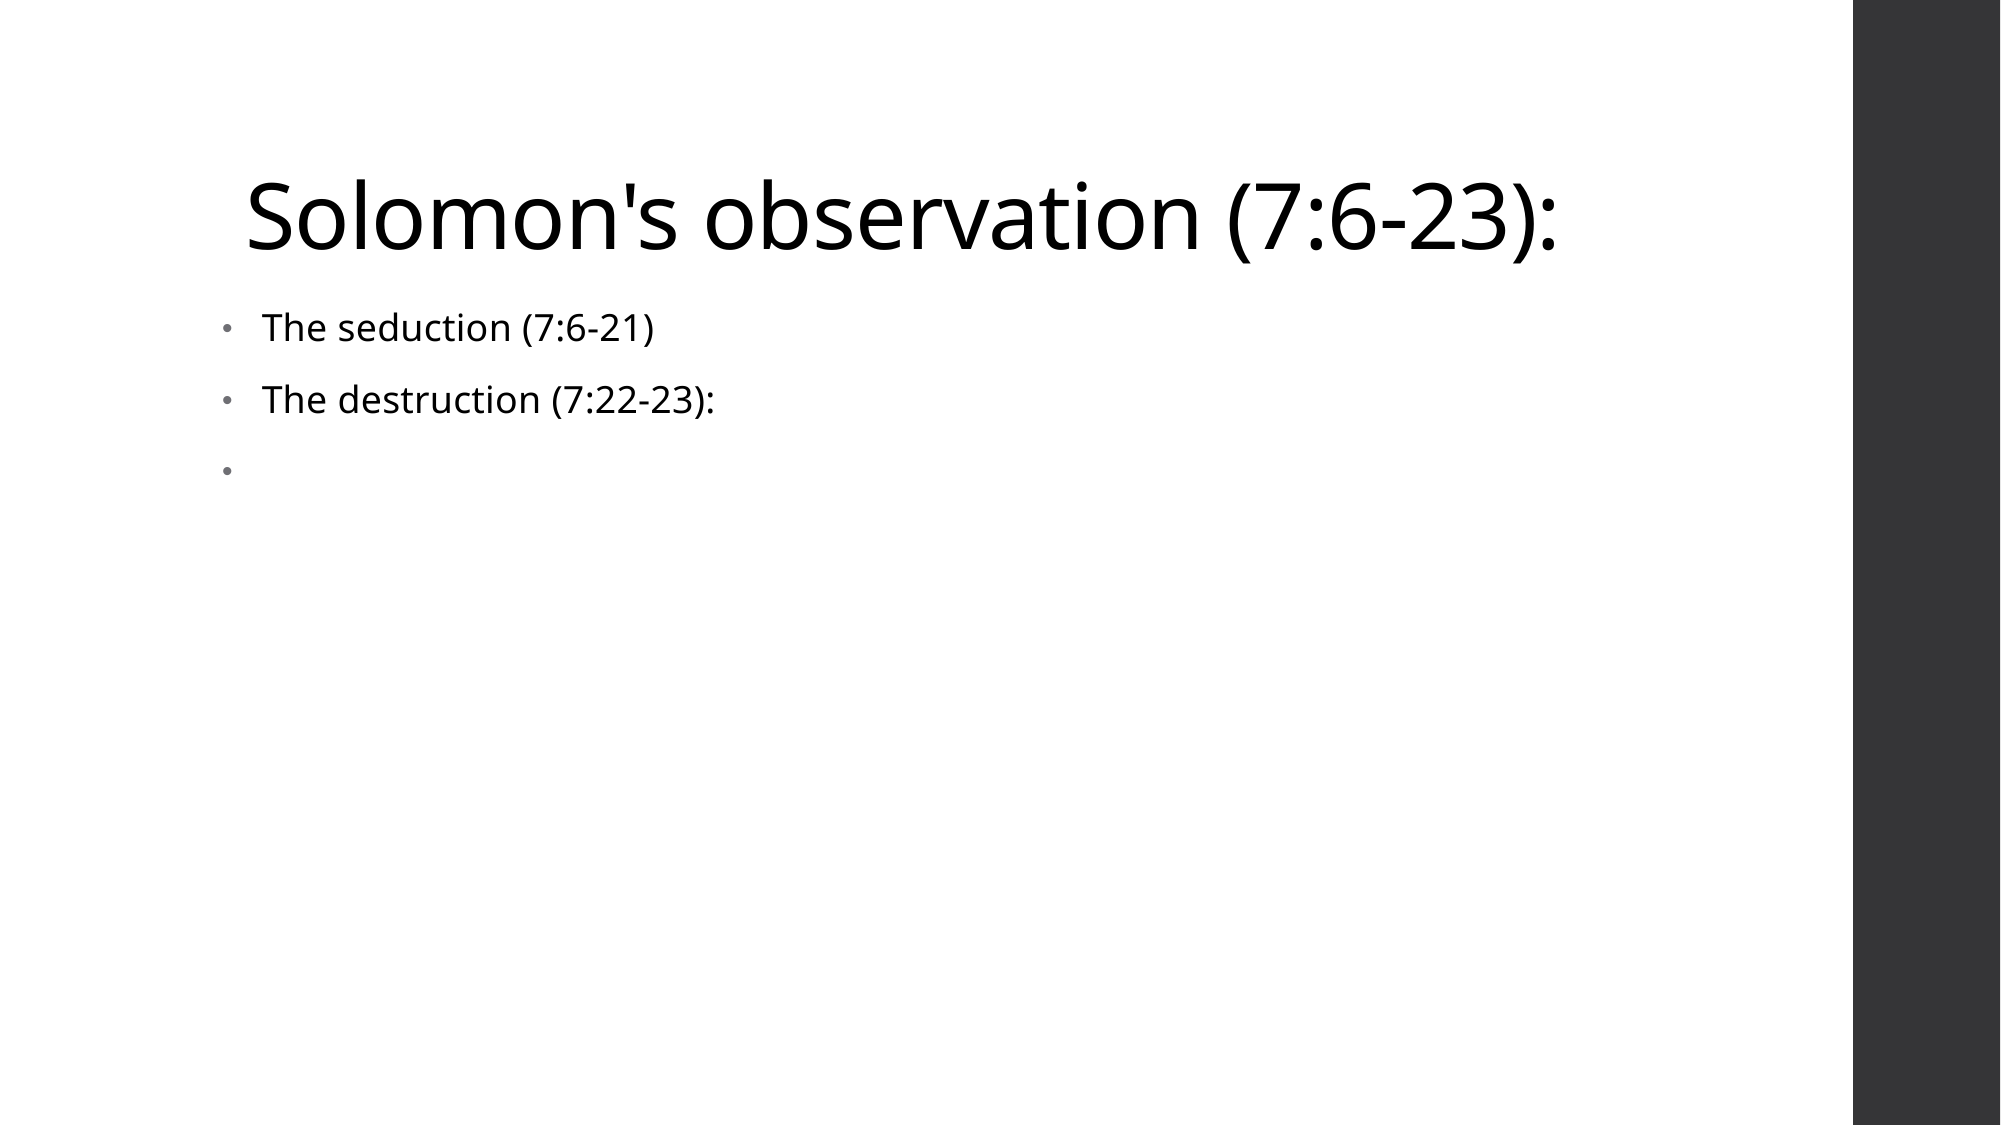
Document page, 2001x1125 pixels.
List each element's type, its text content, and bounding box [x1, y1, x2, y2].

list The seduction (7:6-21) The destruction (7:22-23): [206, 299, 1617, 1014]
title Solomon's observation (7:6-23): [206, 60, 1797, 278]
